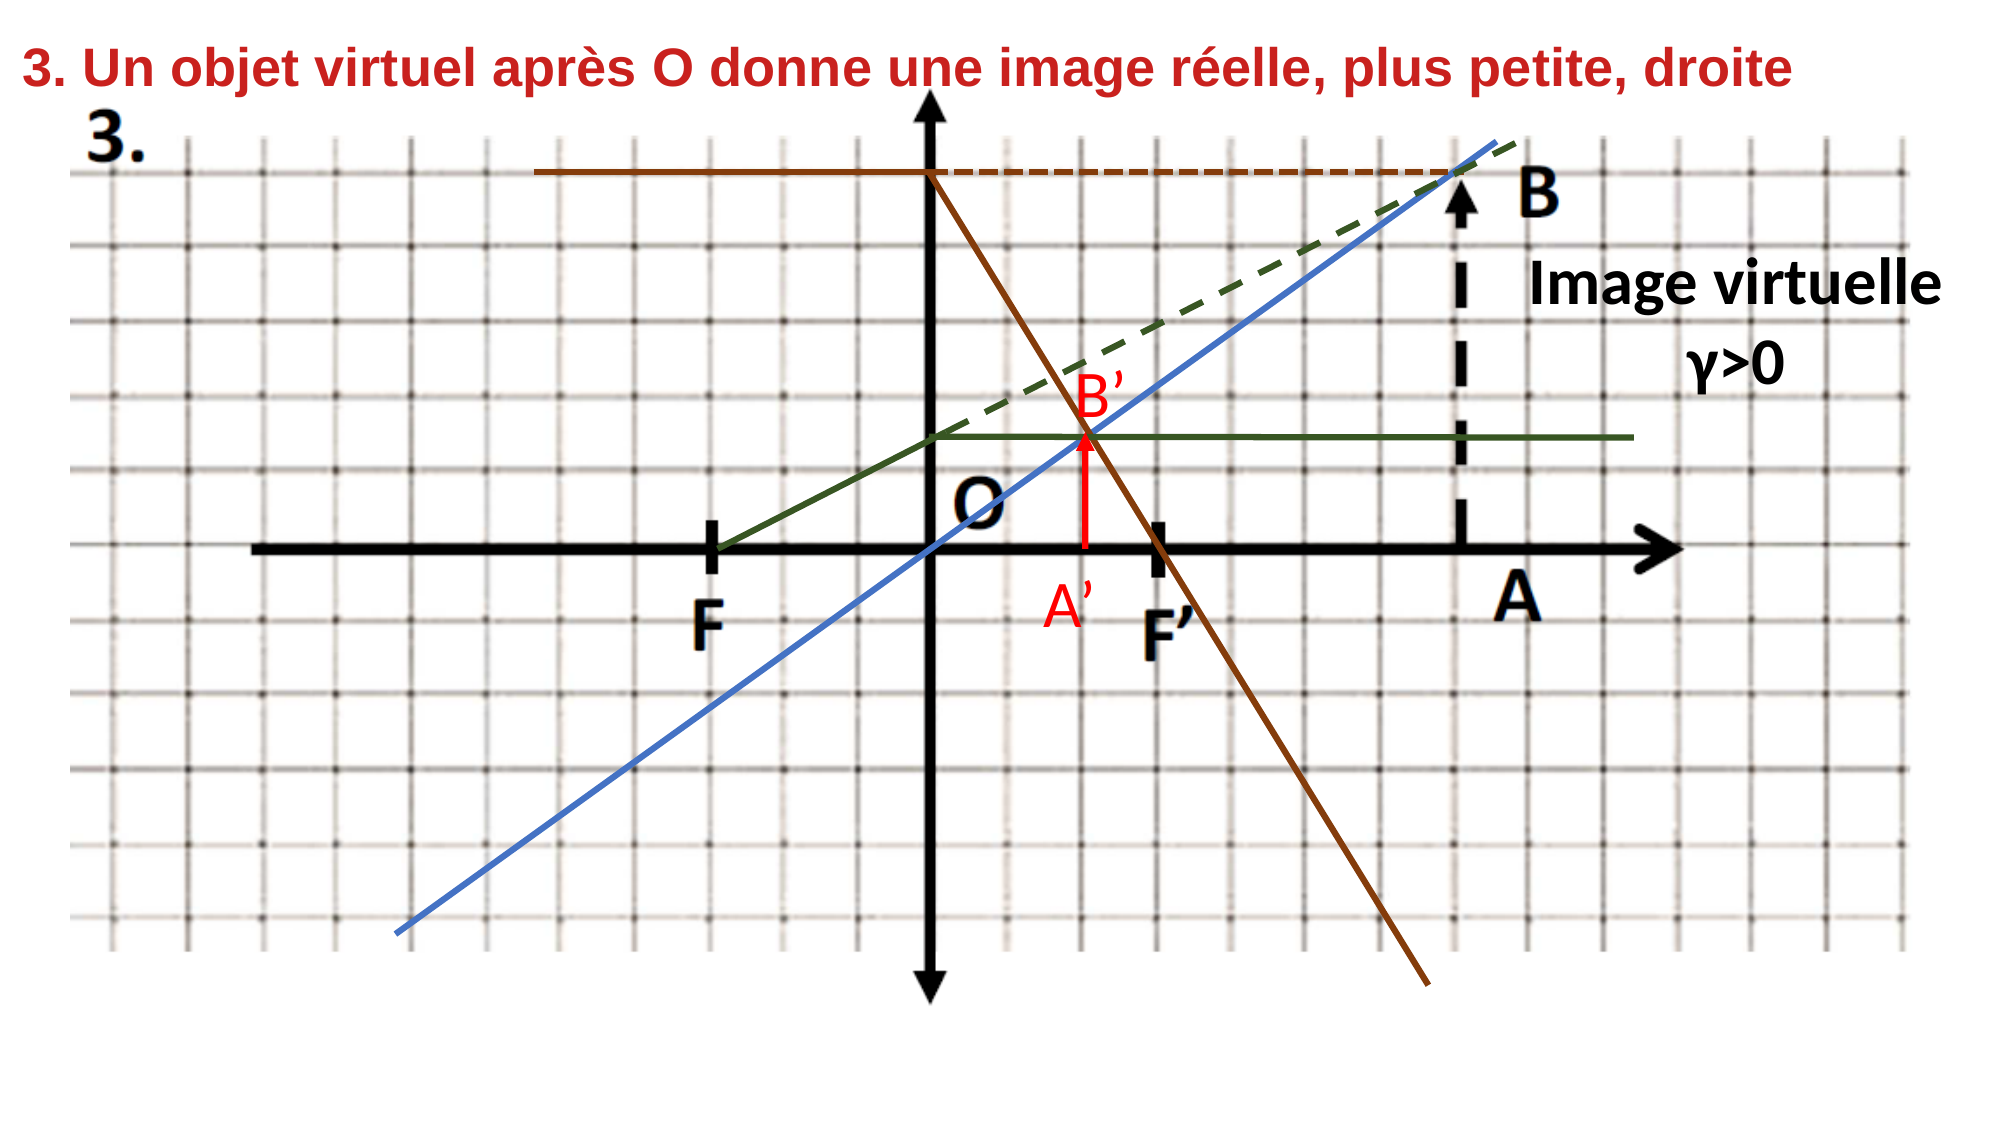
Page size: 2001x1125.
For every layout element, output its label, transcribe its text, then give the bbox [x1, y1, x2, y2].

text_box 3. Un objet virtuel après O donne une image réelle, plus petite, droite [7, 29, 1949, 166]
text_box A’ [1028, 553, 1111, 649]
picture [70, 166, 1913, 1027]
text_box B’ [1059, 343, 1143, 438]
text_box Image virtuelle γ>0 [1513, 230, 1959, 406]
